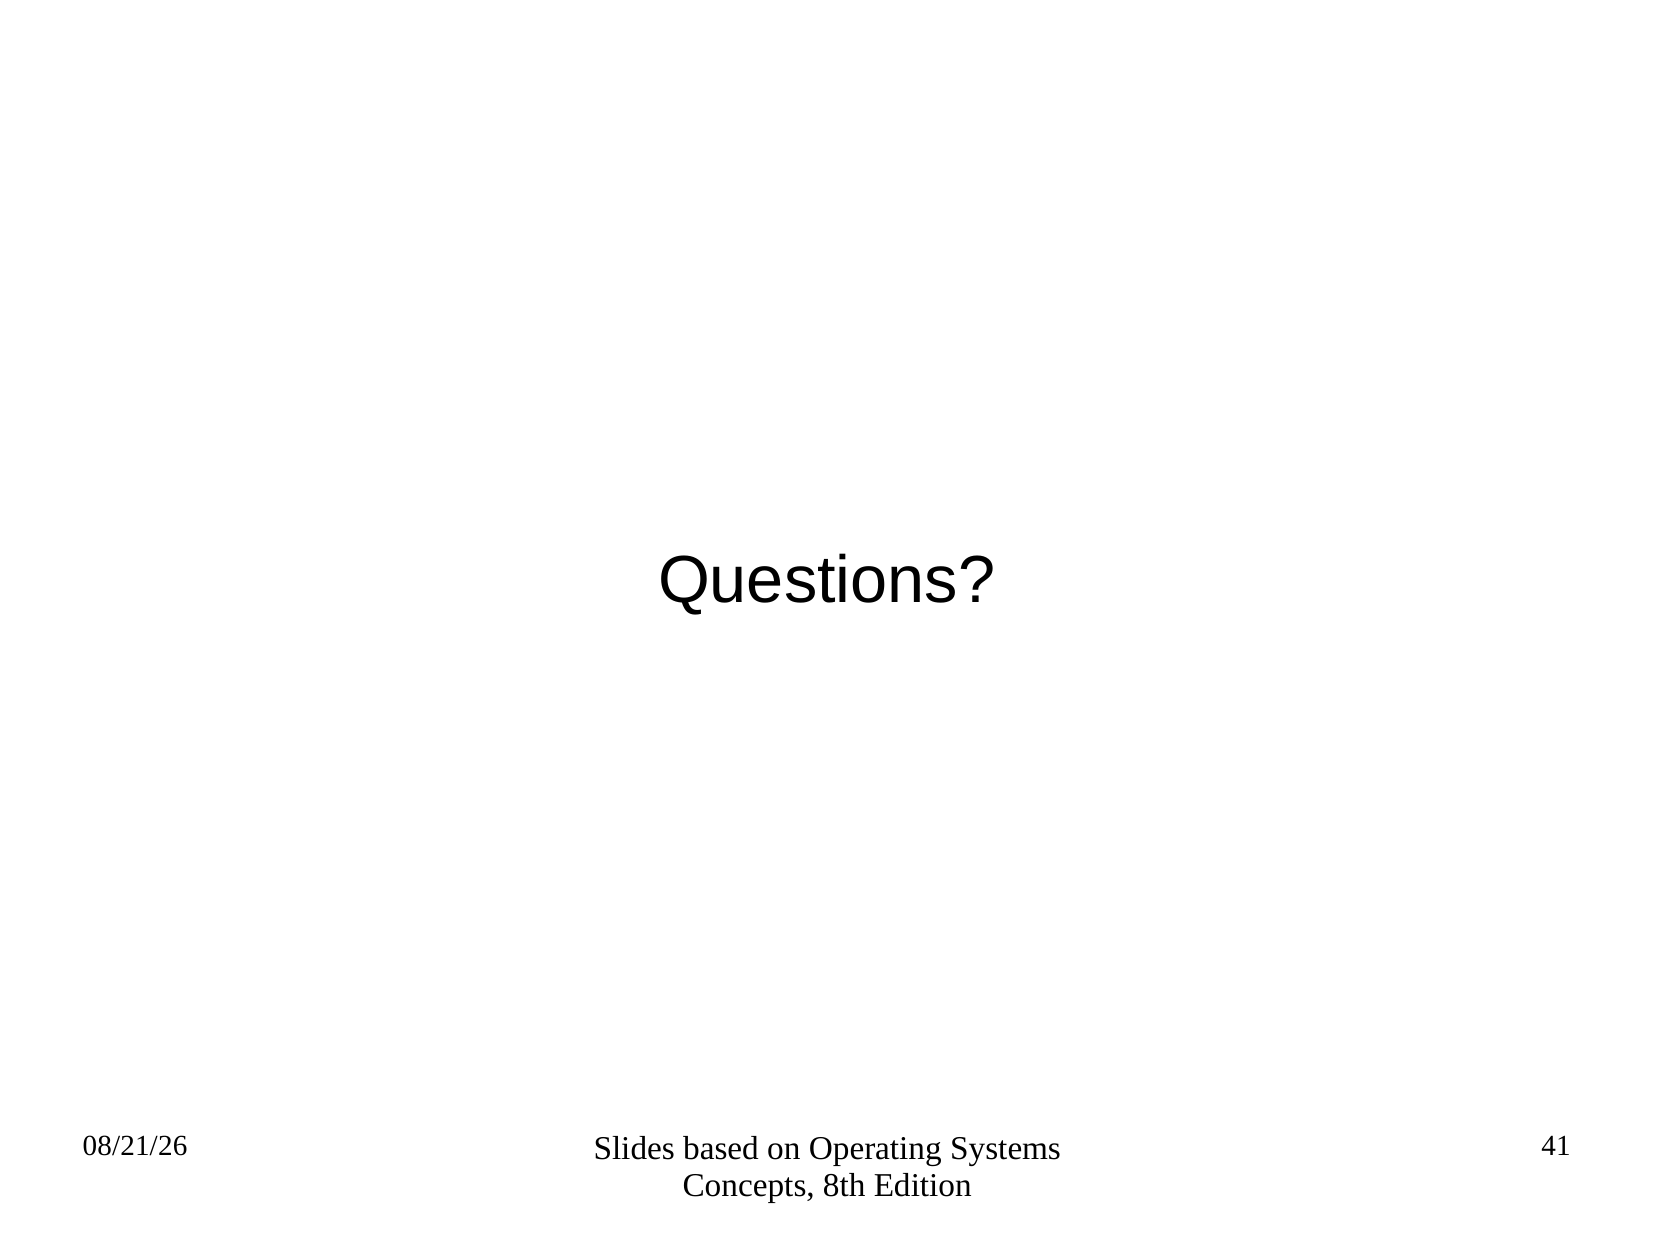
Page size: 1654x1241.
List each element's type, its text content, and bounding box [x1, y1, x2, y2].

subtitle Questions? [82, 49, 1571, 1109]
